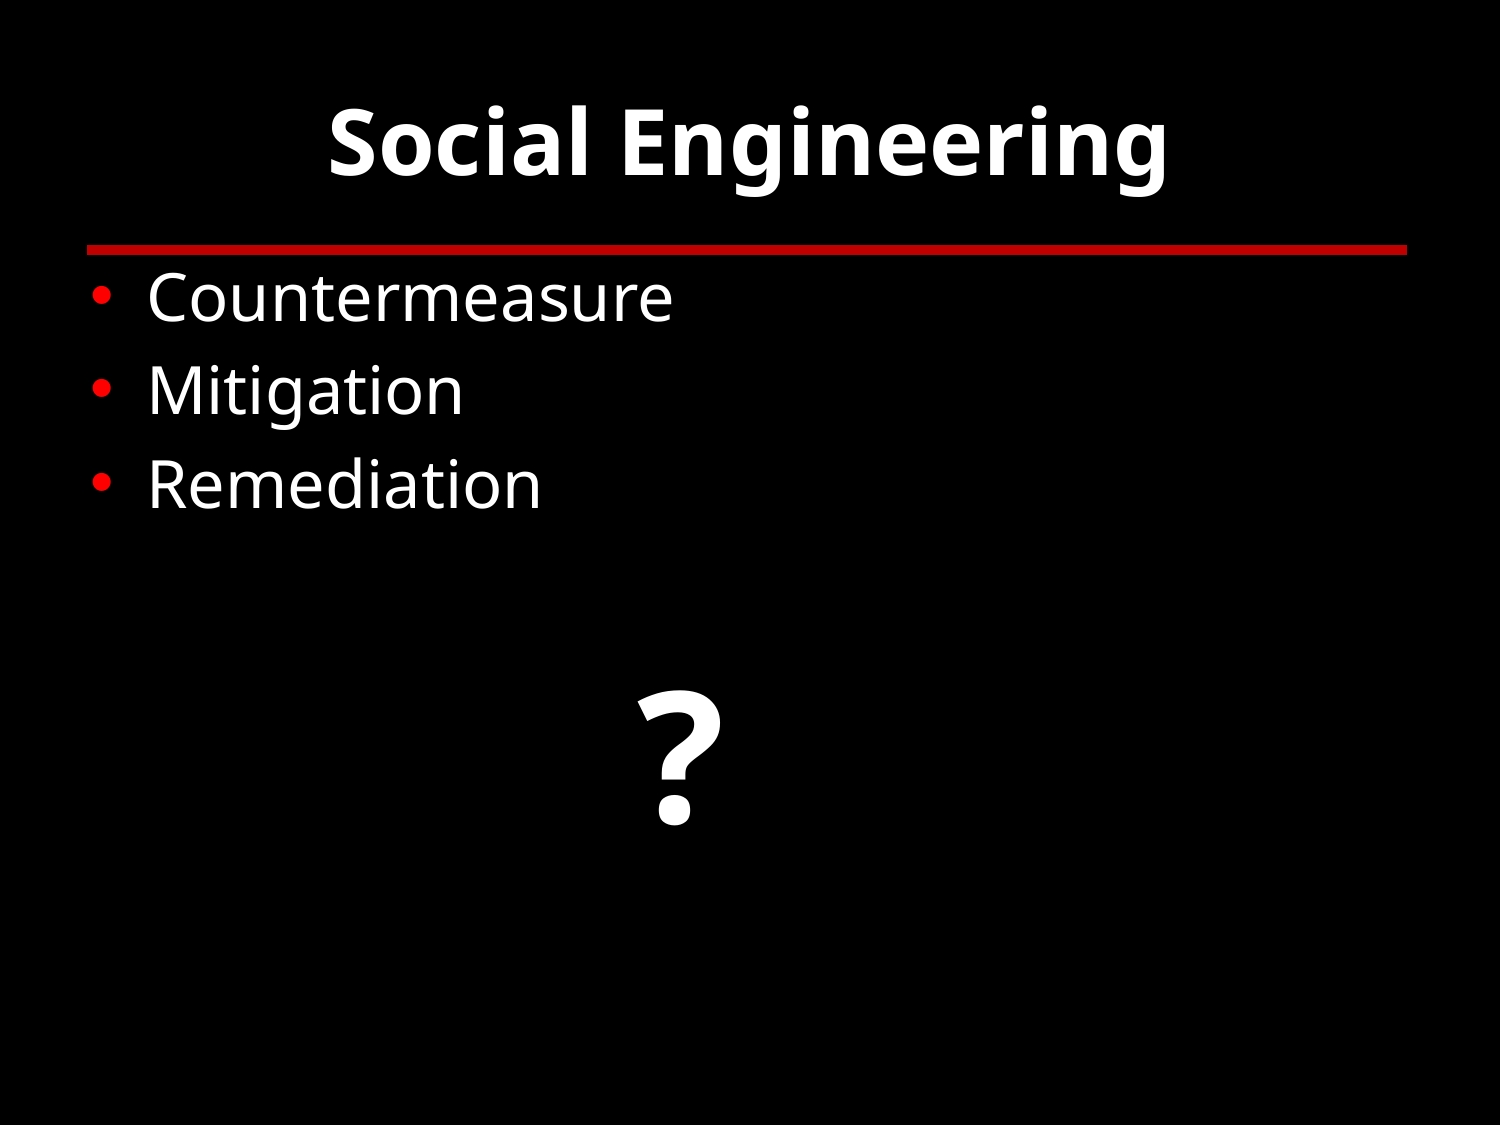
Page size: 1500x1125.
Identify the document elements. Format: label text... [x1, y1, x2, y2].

title Social Engineering [75, 45, 1425, 233]
list Countermeasure Mitigation Remediation [75, 262, 1425, 1005]
text_box ? [562, 675, 800, 925]
